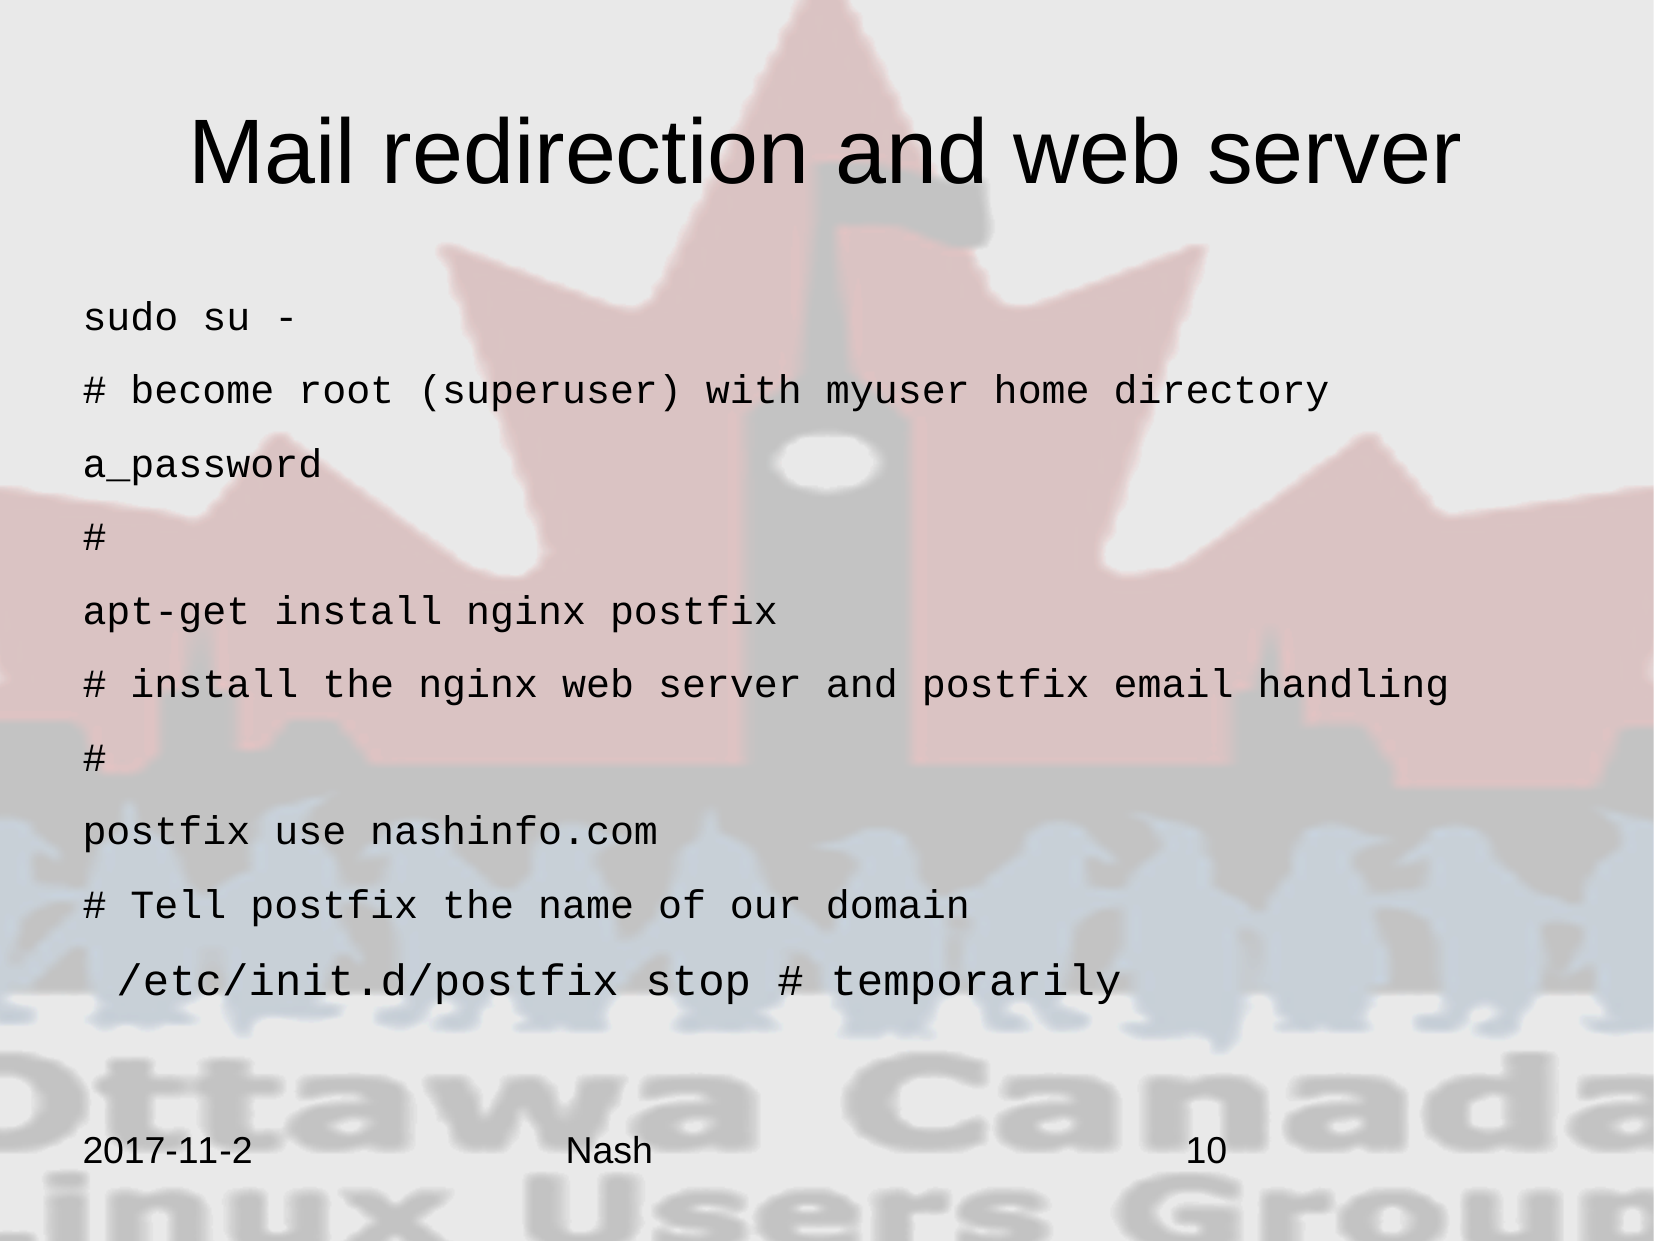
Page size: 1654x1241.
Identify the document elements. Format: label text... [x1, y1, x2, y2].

picture [0, 0, 1654, 1241]
list sudo su - # become root (superuser) with myuser home directory a_password # apt-get install nginx postfix # install the nginx web server and postfix email handling # postfix use nashinfo.com # Tell postfix the name of our domain /etc/init.d/postfix stop # temporarily [82, 290, 1570, 1009]
title Mail redirection and web server [82, 49, 1570, 256]
